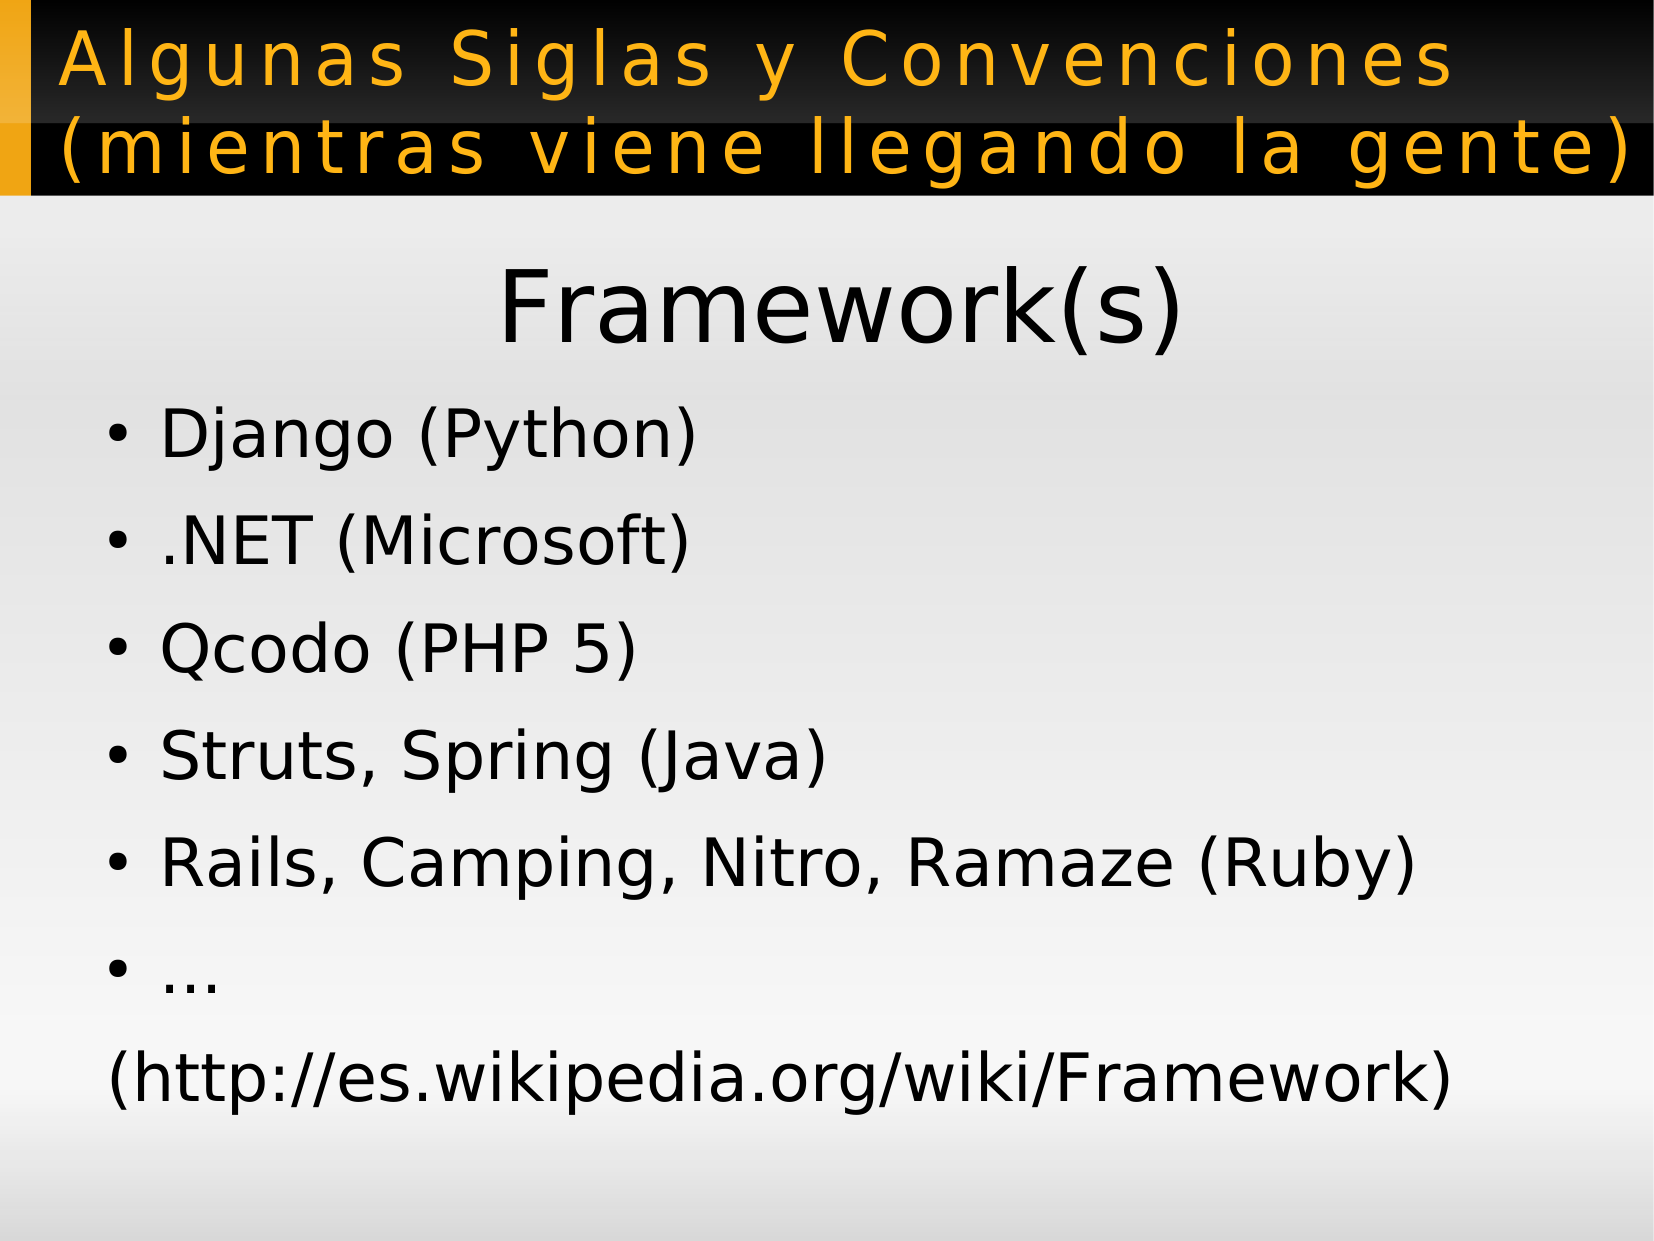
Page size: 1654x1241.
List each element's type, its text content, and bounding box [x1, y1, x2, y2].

list Framework(s) Django (Python) .NET (Microsoft) Qcodo (PHP 5) Struts, Spring (Java) Rails, Camping, Nitro, Ramaze (Ruby) ... (http://es.wikipedia.org/wiki/Framework) [88, 249, 1577, 1152]
picture [0, 0, 1654, 1241]
title Algunas Siglas y Convenciones (mientras viene llegando la gente) [58, 16, 1654, 191]
